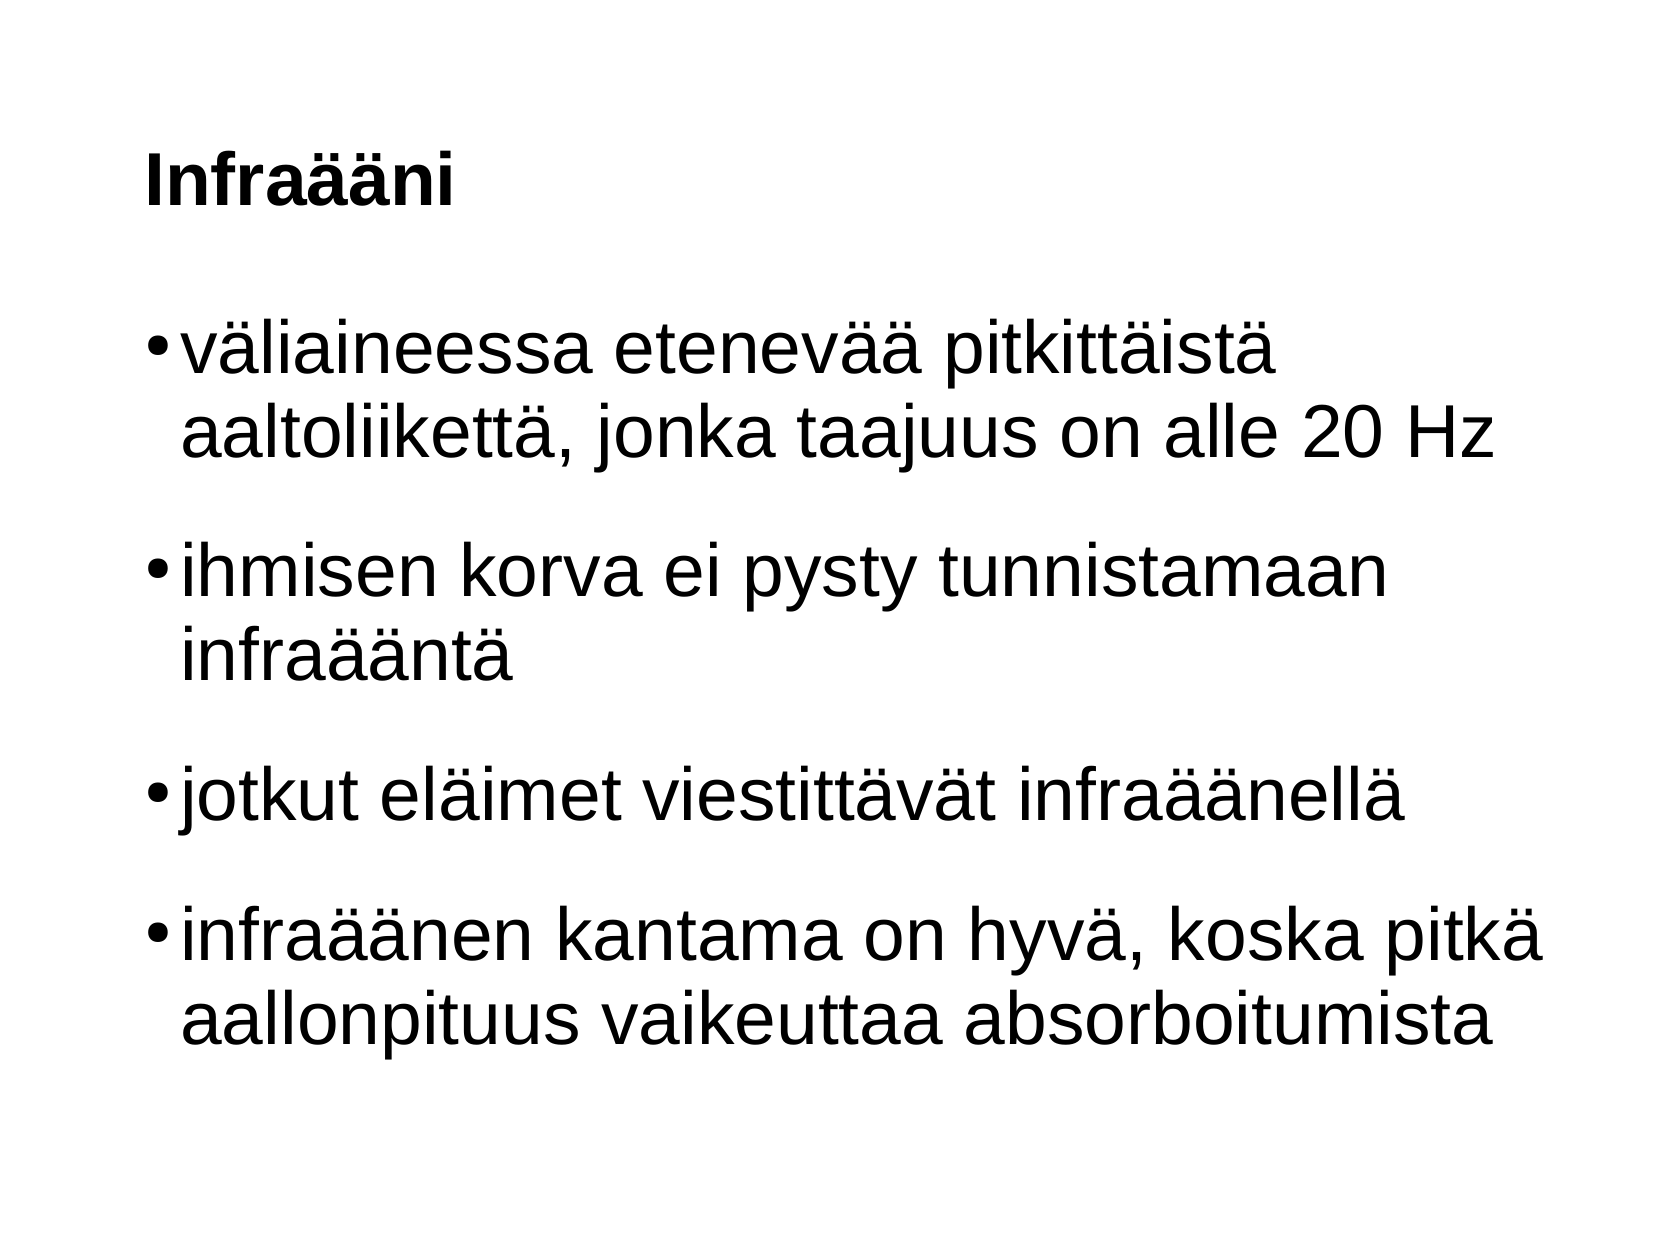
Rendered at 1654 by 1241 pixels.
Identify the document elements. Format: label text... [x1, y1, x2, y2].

text_box Infraääni väliaineessa etenevää pitkittäistä aaltoliikettä, jonka taajuus on alle 20 Hz ihmisen korva ei pysty tunnistamaan infraääntä jotkut eläimet viestittävät infraäänellä infraäänen kantama on hyvä, koska pitkä aallonpituus vaikeuttaa absorboitumista [129, 129, 1619, 1069]
